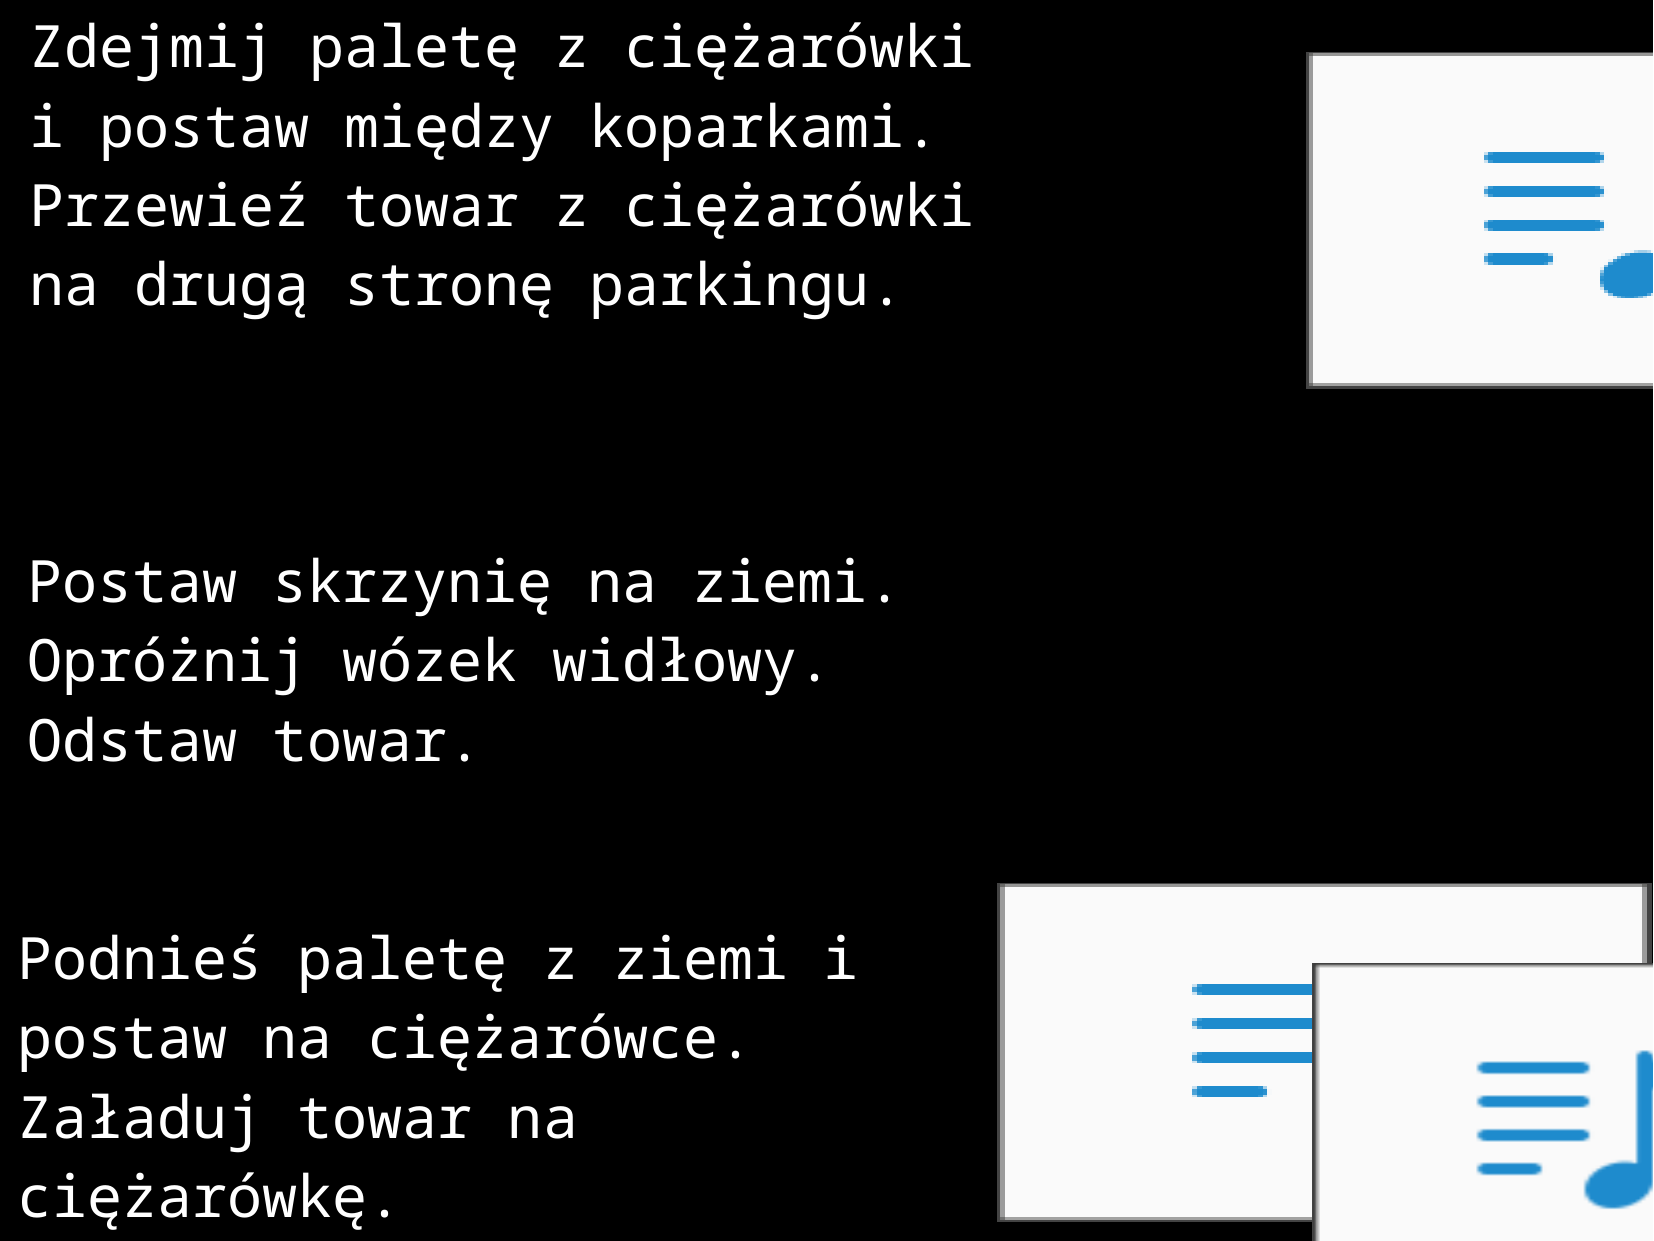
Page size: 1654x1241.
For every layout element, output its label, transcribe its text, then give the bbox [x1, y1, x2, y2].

text_box [1304, 50, 1653, 390]
title Podnieś paletę z ziemi i postaw na ciężarówce. Załaduj towar na ciężarówkę. [17, 920, 967, 1232]
title Zdejmij paletę z ciężarówki i postaw między koparkami. Przewieź towar z ciężarówki na drugą stronę parkingu. [29, 0, 978, 359]
text_box [995, 882, 1653, 1241]
title Postaw skrzynię na ziemi. Opróżnij wózek widłowy. Odstaw towar. [27, 542, 977, 776]
